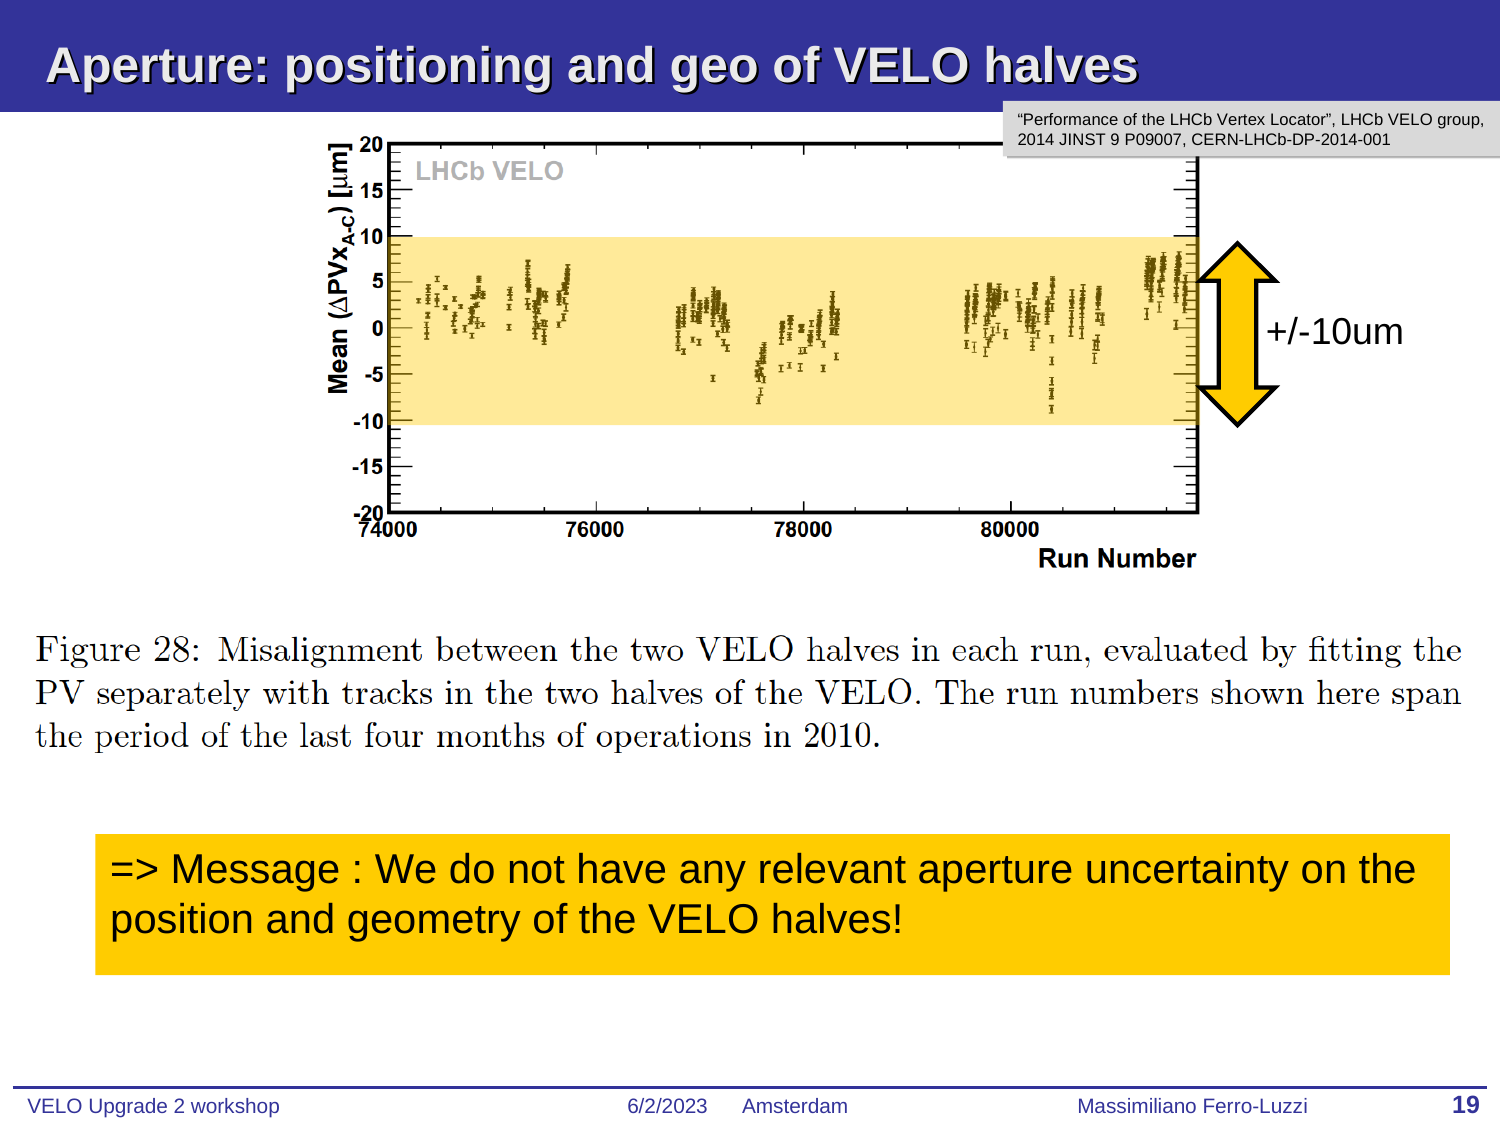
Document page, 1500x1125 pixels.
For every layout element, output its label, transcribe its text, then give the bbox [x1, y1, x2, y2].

text_box +/-10um [1251, 299, 1420, 361]
text_box [387, 237, 1276, 426]
picture [0, 112, 1491, 778]
title Aperture: positioning and geo of VELO halves [0, 0, 1500, 112]
text_box “Performance of the LHCb Vertex Locator”, LHCb VELO group, 2014 JINST 9 P09007, CERN-LHCb-DP-2014-001 [1002, 100, 1500, 157]
list => Message : We do not have any relevant aperture uncertainty on the position and geometry of the VELO halves! [95, 834, 1450, 976]
